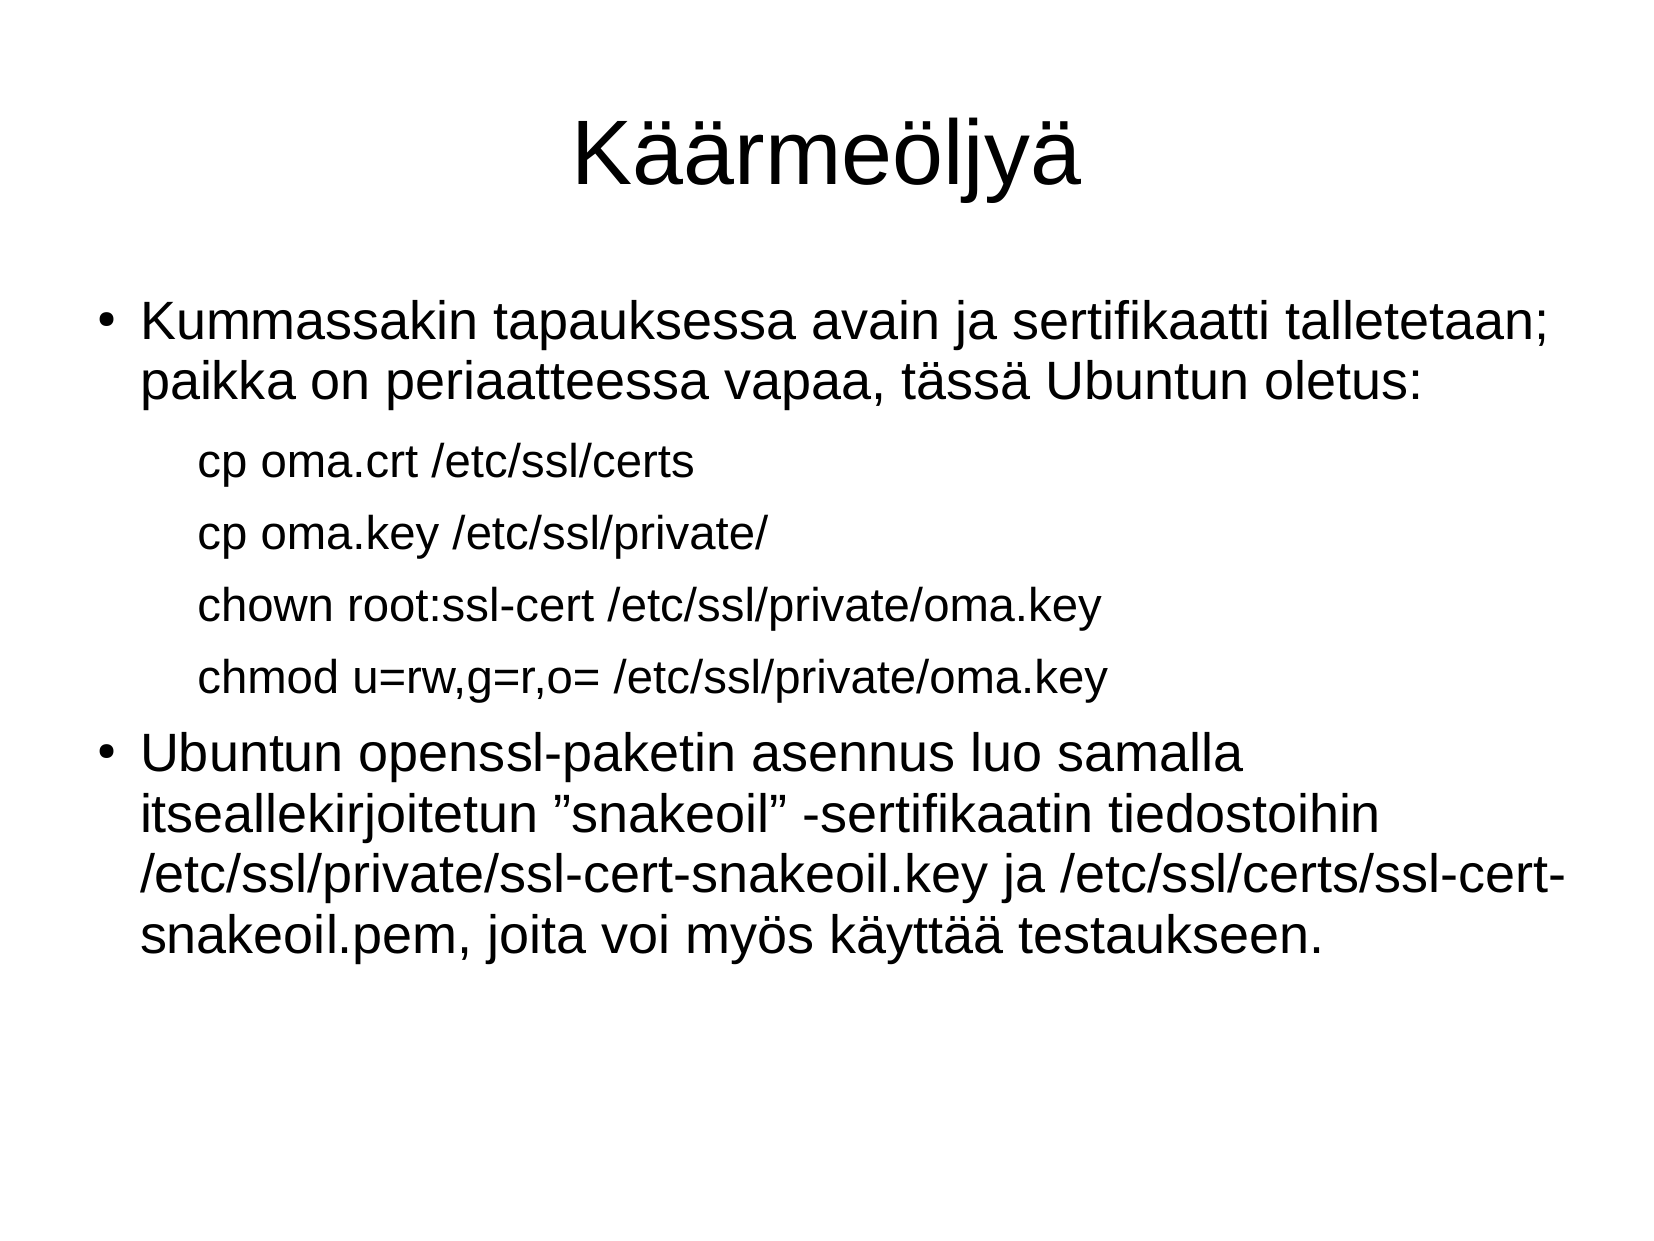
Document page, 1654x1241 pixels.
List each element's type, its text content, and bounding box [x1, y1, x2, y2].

list Kummassakin tapauksessa avain ja sertifikaatti talletetaan; paikka on periaatteessa vapaa, tässä Ubuntun oletus: cp oma.crt /etc/ssl/certs cp oma.key /etc/ssl/private/ chown root:ssl-cert /etc/ssl/private/oma.key chmod u=rw,g=r,o= /etc/ssl/private/oma.key Ubuntun openssl-paketin asennus luo samalla itseallekirjoitetun ”snakeoil” -sertifikaatin tiedostoihin /etc/ssl/private/ssl-cert-snakeoil.key ja /etc/ssl/certs/ssl-cert-snakeoil.pem, joita voi myös käyttää testaukseen. [82, 290, 1571, 1010]
title Käärmeöljyä [82, 49, 1571, 257]
